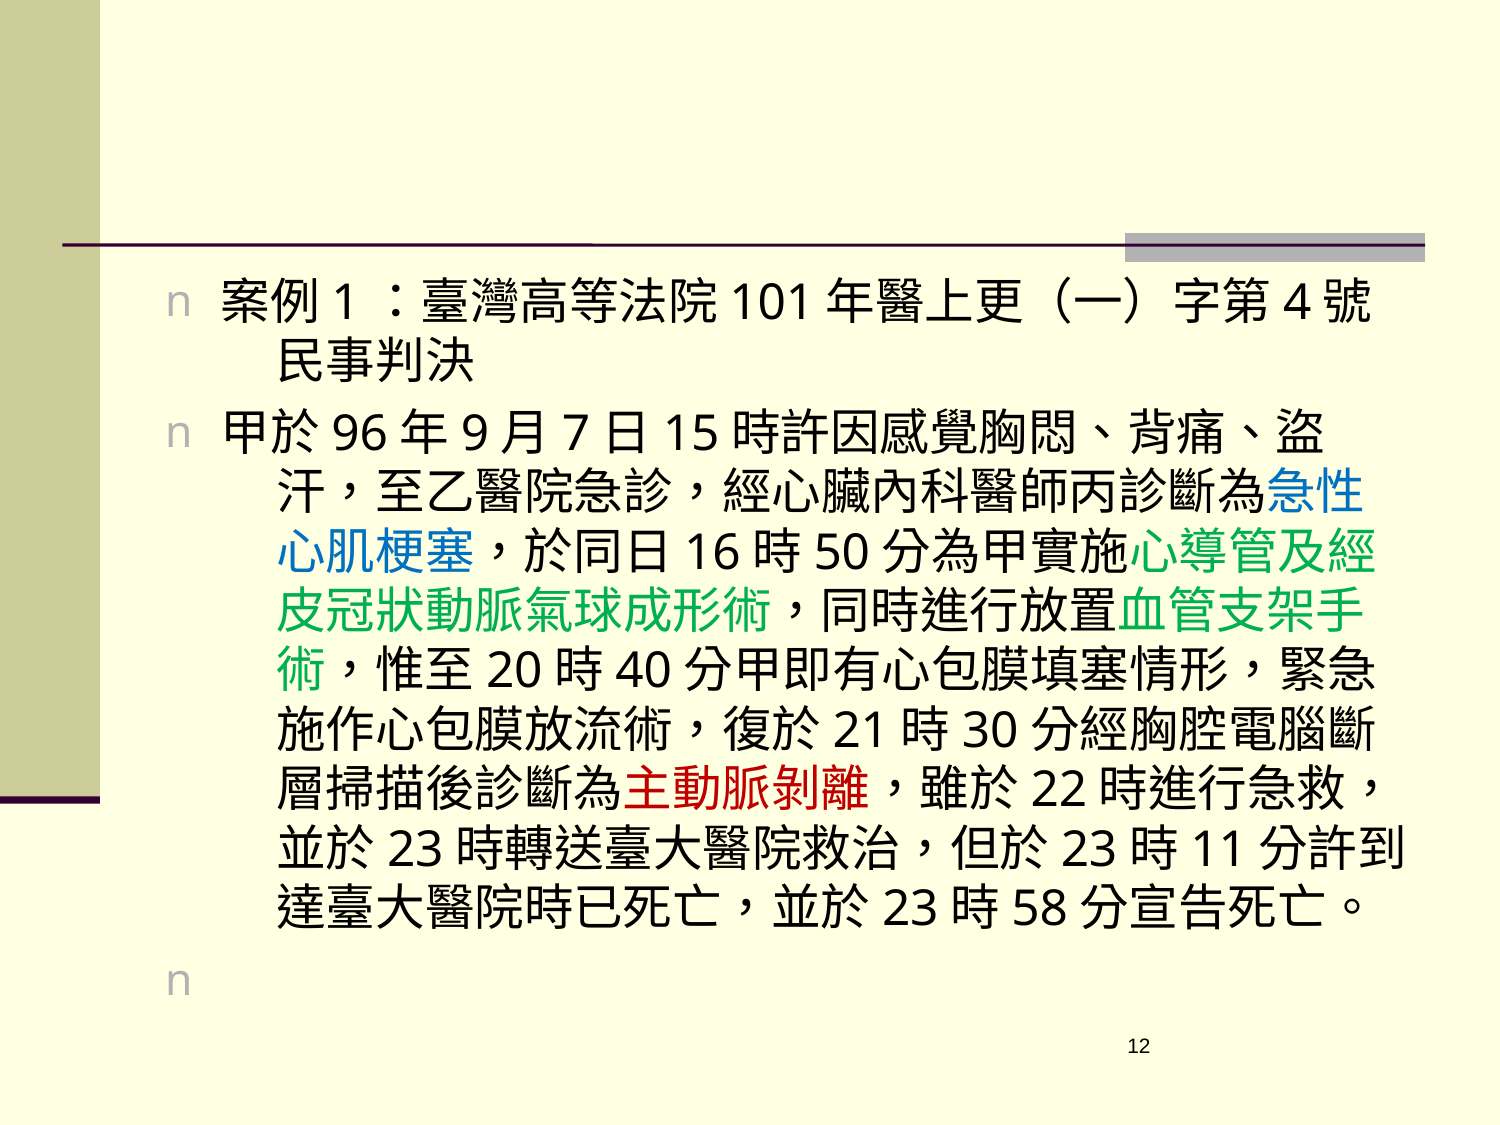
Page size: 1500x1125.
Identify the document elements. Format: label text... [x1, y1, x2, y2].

list 案例1：臺灣高等法院101年醫上更（一）字第4號民事判決 甲於96年9月7日15時許因感覺胸悶、背痛、盜汗，至乙醫院急診，經心臟內科醫師丙診斷為急性心肌梗塞，於同日16時50分為甲實施心導管及經皮冠狀動脈氣球成形術，同時進行放置血管支架手術，惟至20時40分甲即有心包膜填塞情形，緊急施作心包膜放流術，復於21時30分經胸腔電腦斷層掃描後診斷為主動脈剝離，雖於22時進行急救，並於23時轉送臺大醫院救治，但於23時11分許到達臺大醫院時已死亡，並於23時58分宣告死亡。 [150, 262, 1426, 1006]
text_box [1112, 1025, 1426, 1101]
